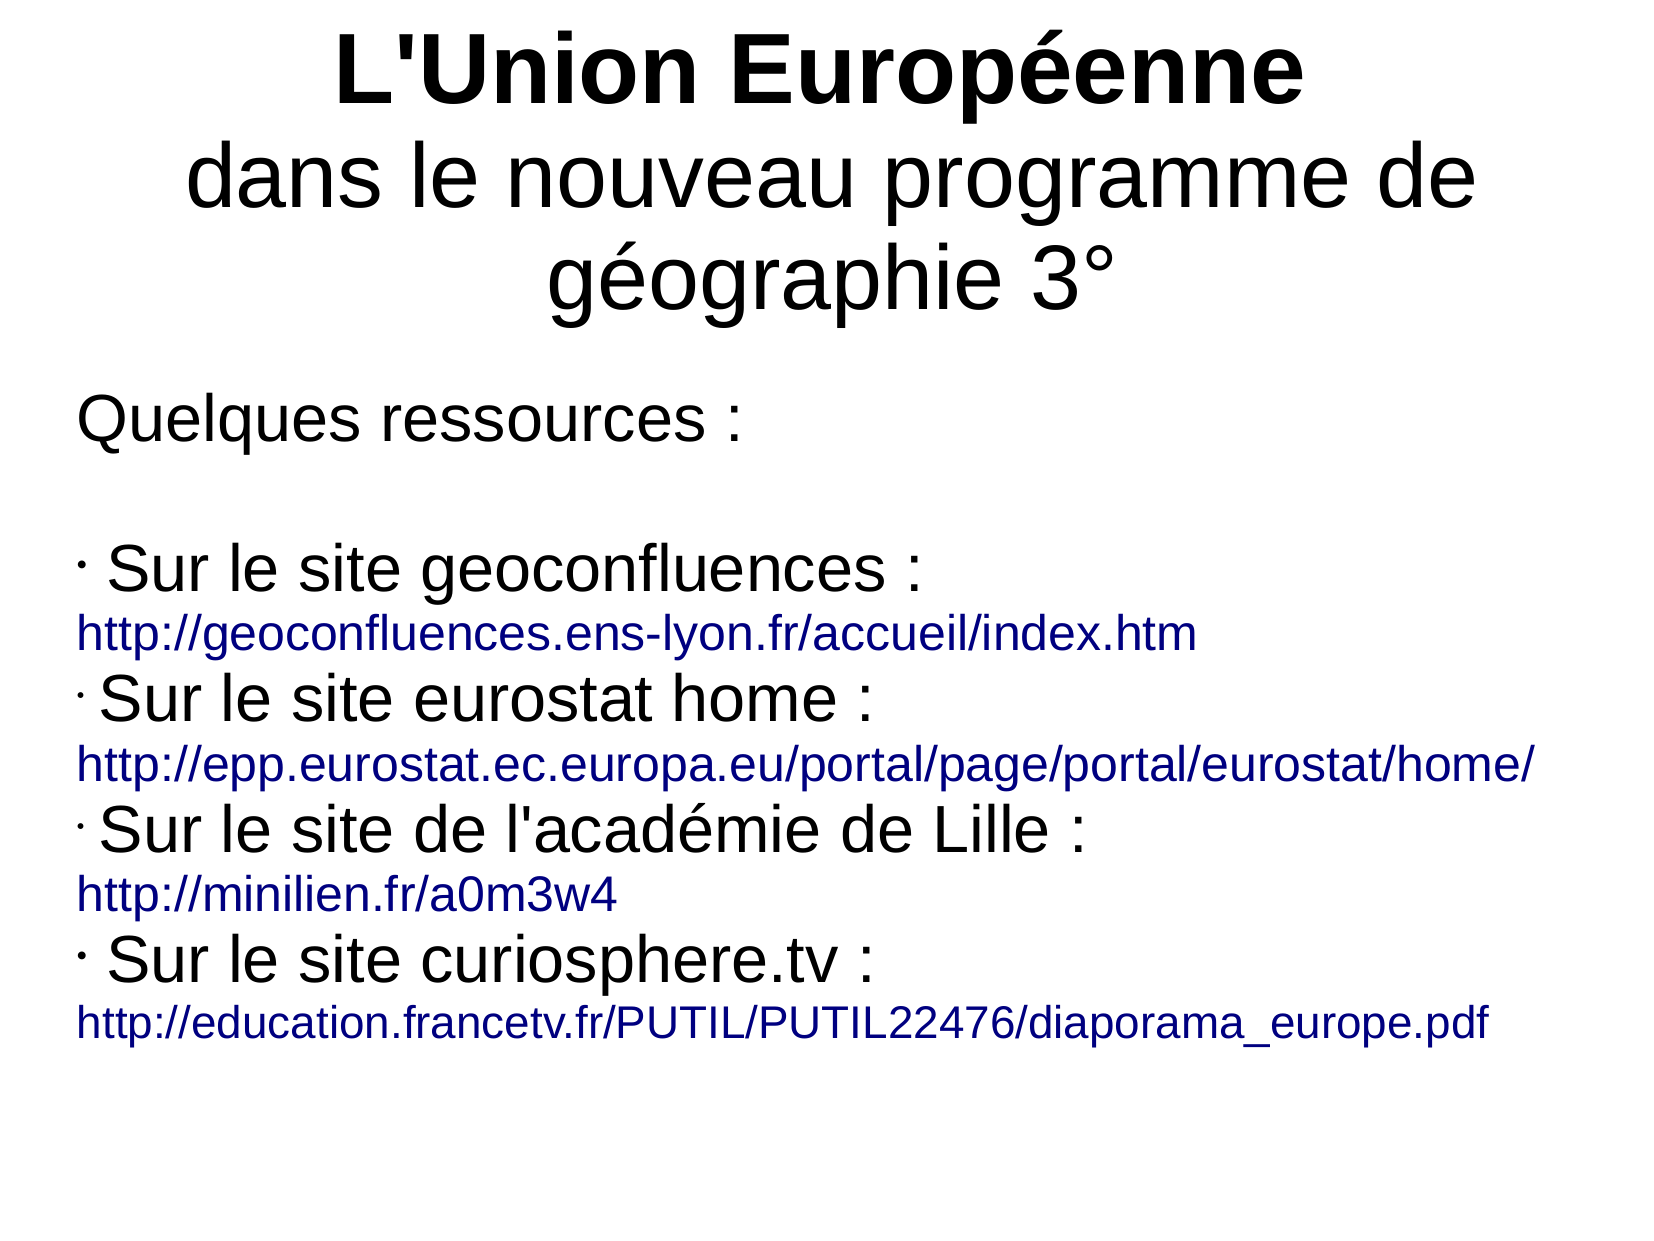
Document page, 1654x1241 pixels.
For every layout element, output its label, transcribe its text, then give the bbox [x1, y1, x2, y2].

title L'Union Européenne dans le nouveau programme de géographie 3° [88, 12, 1577, 330]
subtitle Quelques ressources : Sur le site geoconfluences : http://geoconfluences.ens-lyon.fr/accueil/index.htm Sur le site eurostat home : http://epp.eurostat.ec.europa.eu/portal/page/portal/eurostat/home/ Sur le site de l'académie de Lille : http://minilien.fr/a0m3w4 Sur le site curiosphere.tv : http://education.francetv.fr/PUTIL/PUTIL22476/diaporama_europe.pdf [76, 338, 1565, 1143]
